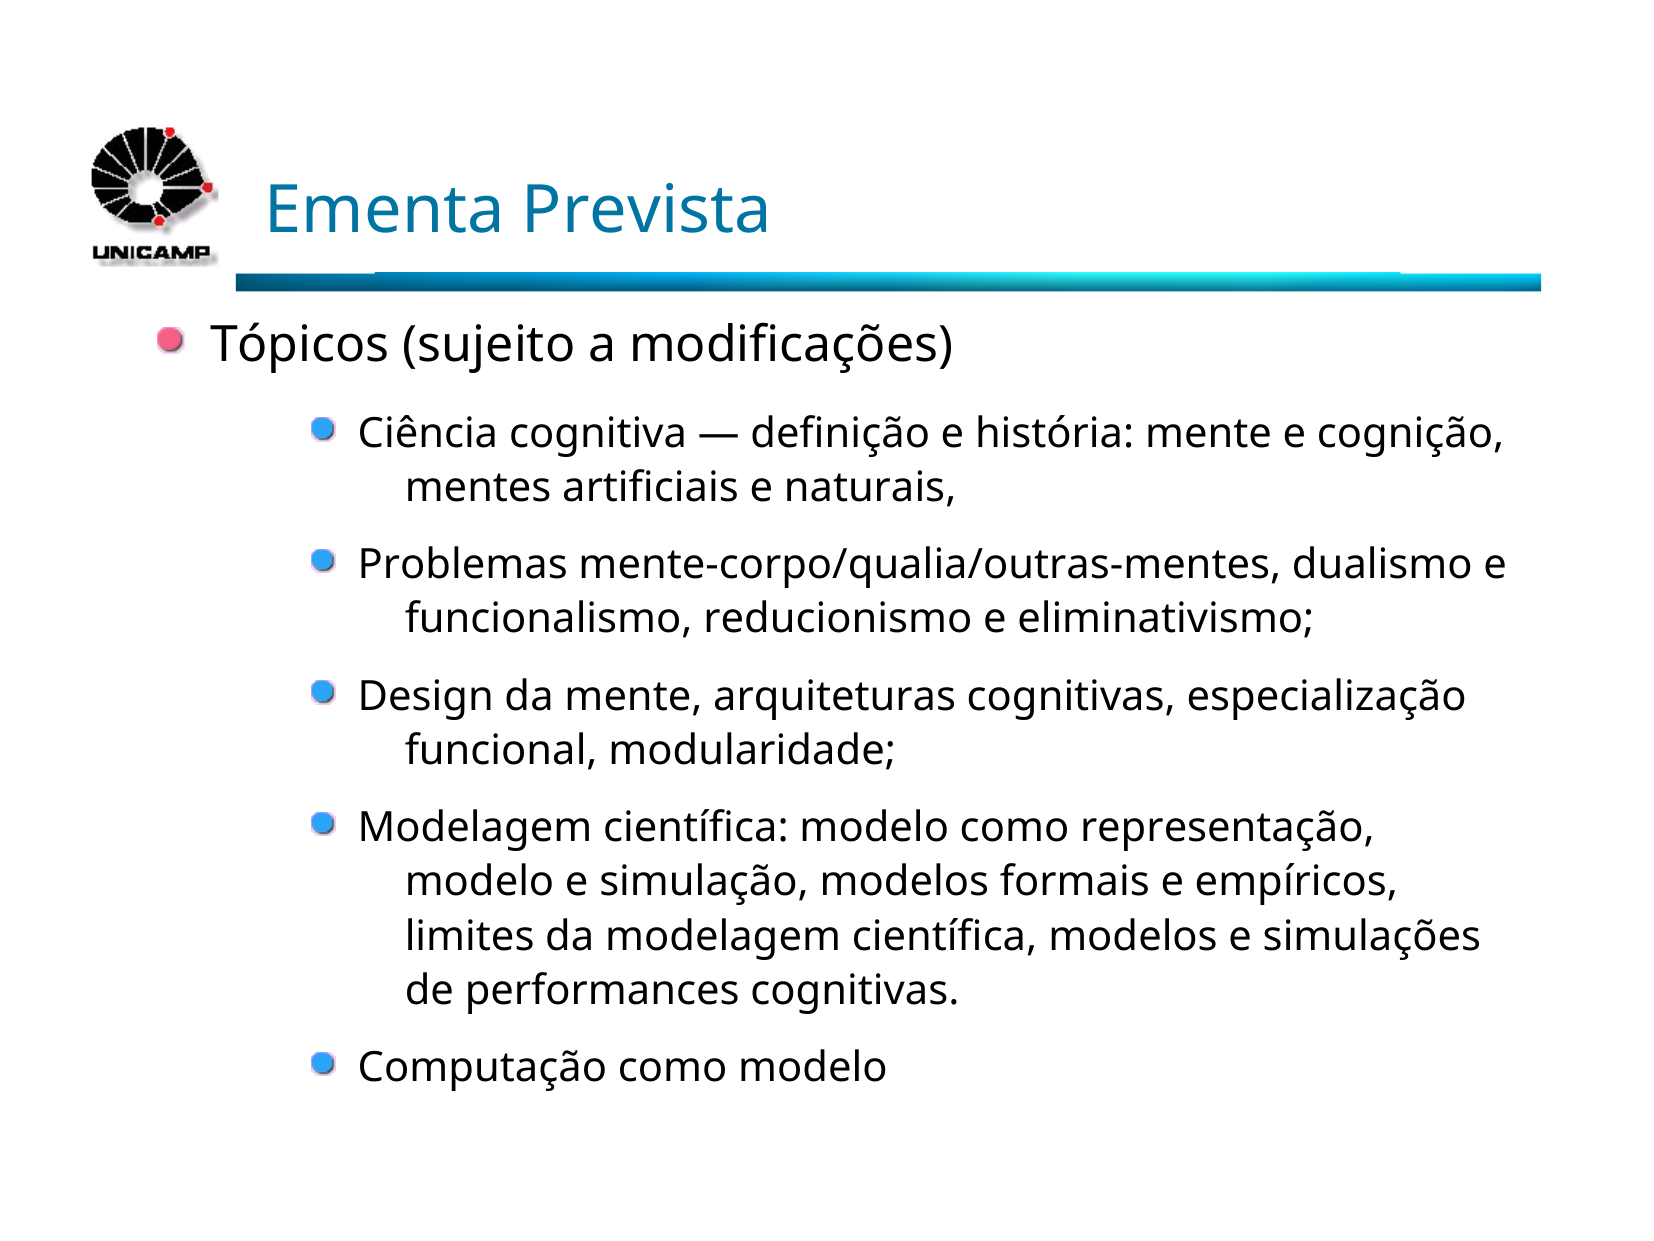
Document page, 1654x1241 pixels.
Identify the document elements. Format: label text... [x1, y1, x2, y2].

title Ementa Prevista [264, 35, 1534, 250]
picture [125, 272, 1654, 295]
list Tópicos (sujeito a modificações) Ciência cognitiva — definição e história: mente e cognição, mentes artificiais e naturais, Problemas mente-corpo/qualia/outras-mentes, dualismo e funcionalismo, reducionismo e eliminativismo; Design da mente, arquiteturas cognitivas, especialização funcional, modularidade; Modelagem científica: modelo como representação, modelo e simulação, modelos formais e empíricos, limites da modelagem científica, modelos e simulações de performances cognitivas. Computação como modelo [121, 309, 1534, 1182]
